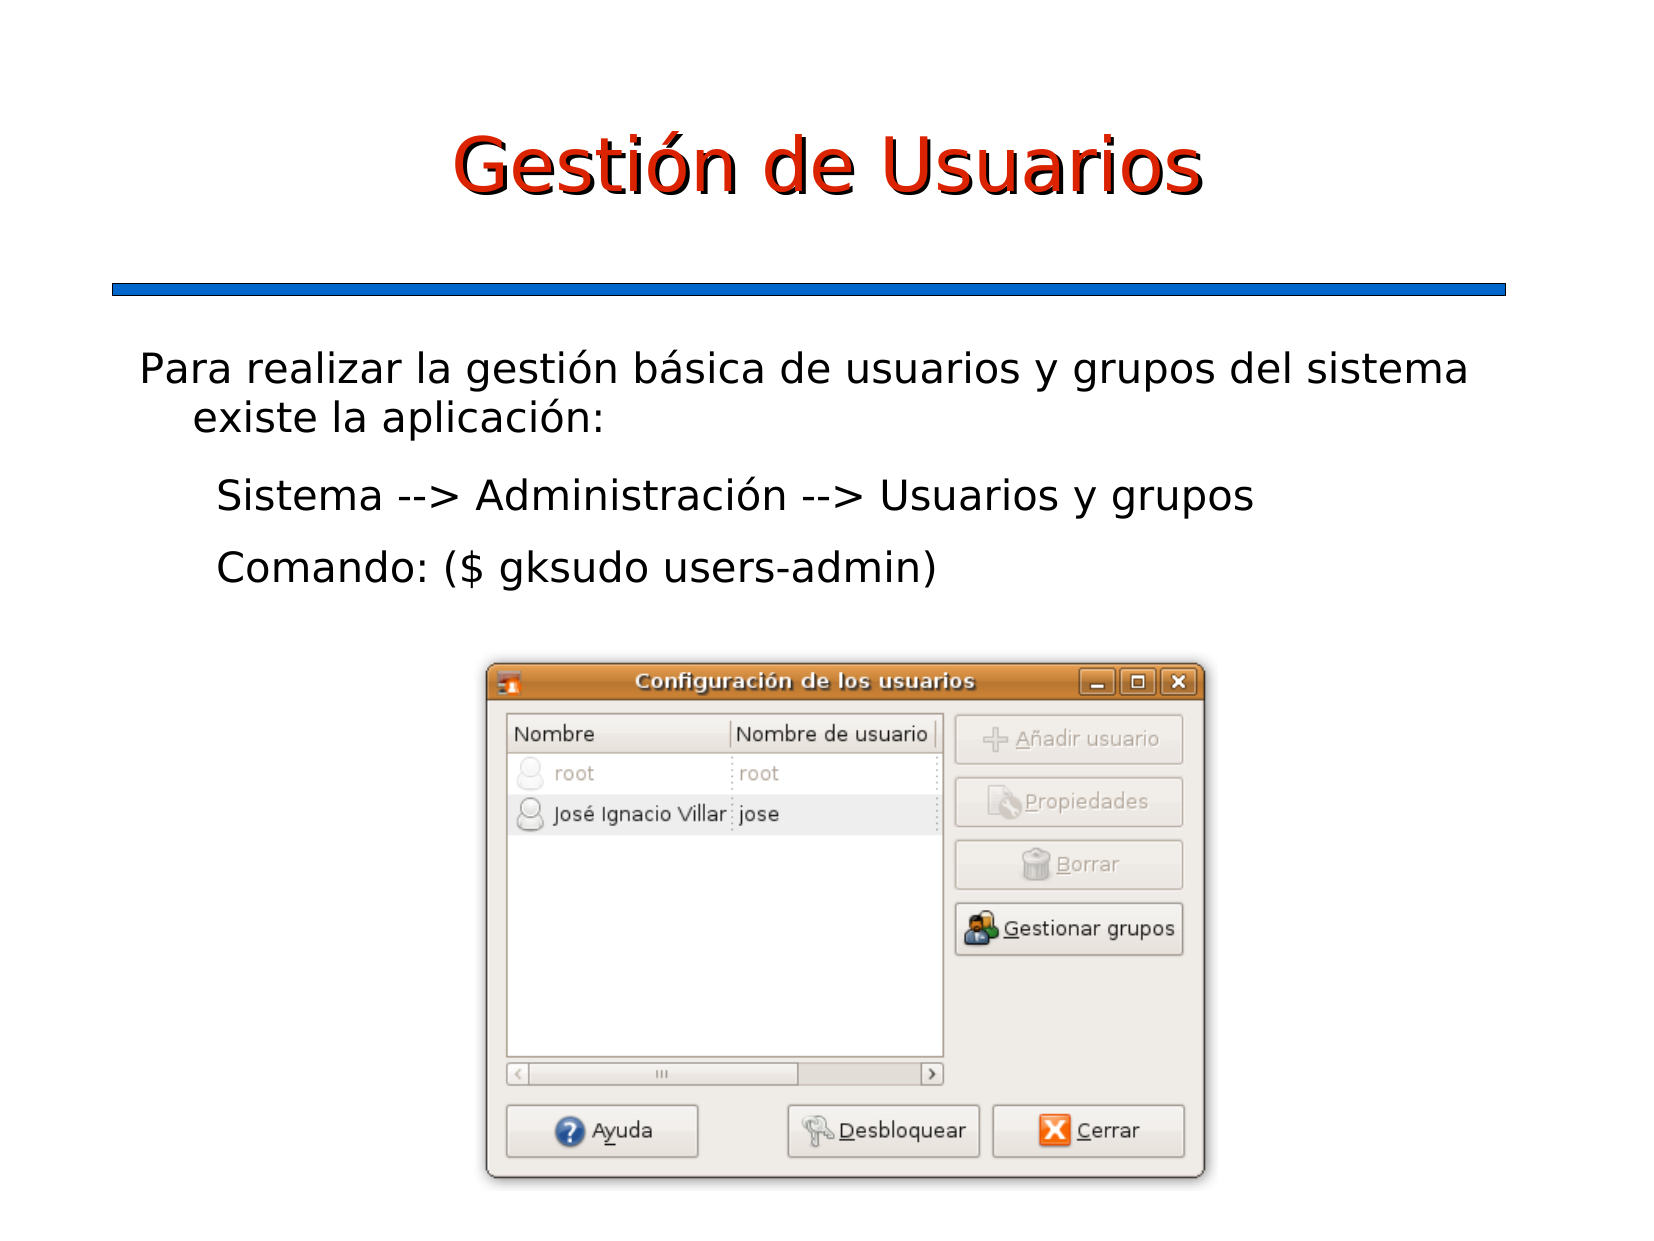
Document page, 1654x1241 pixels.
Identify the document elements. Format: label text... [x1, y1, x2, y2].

title Gestión de Usuarios [121, 61, 1534, 269]
picture [472, 649, 1218, 1191]
list Para realizar la gestión básica de usuarios y grupos del sistema existe la aplicación: Sistema --> Administración --> Usuarios y grupos Comando: ($ gksudo users-admin) [121, 344, 1534, 1164]
